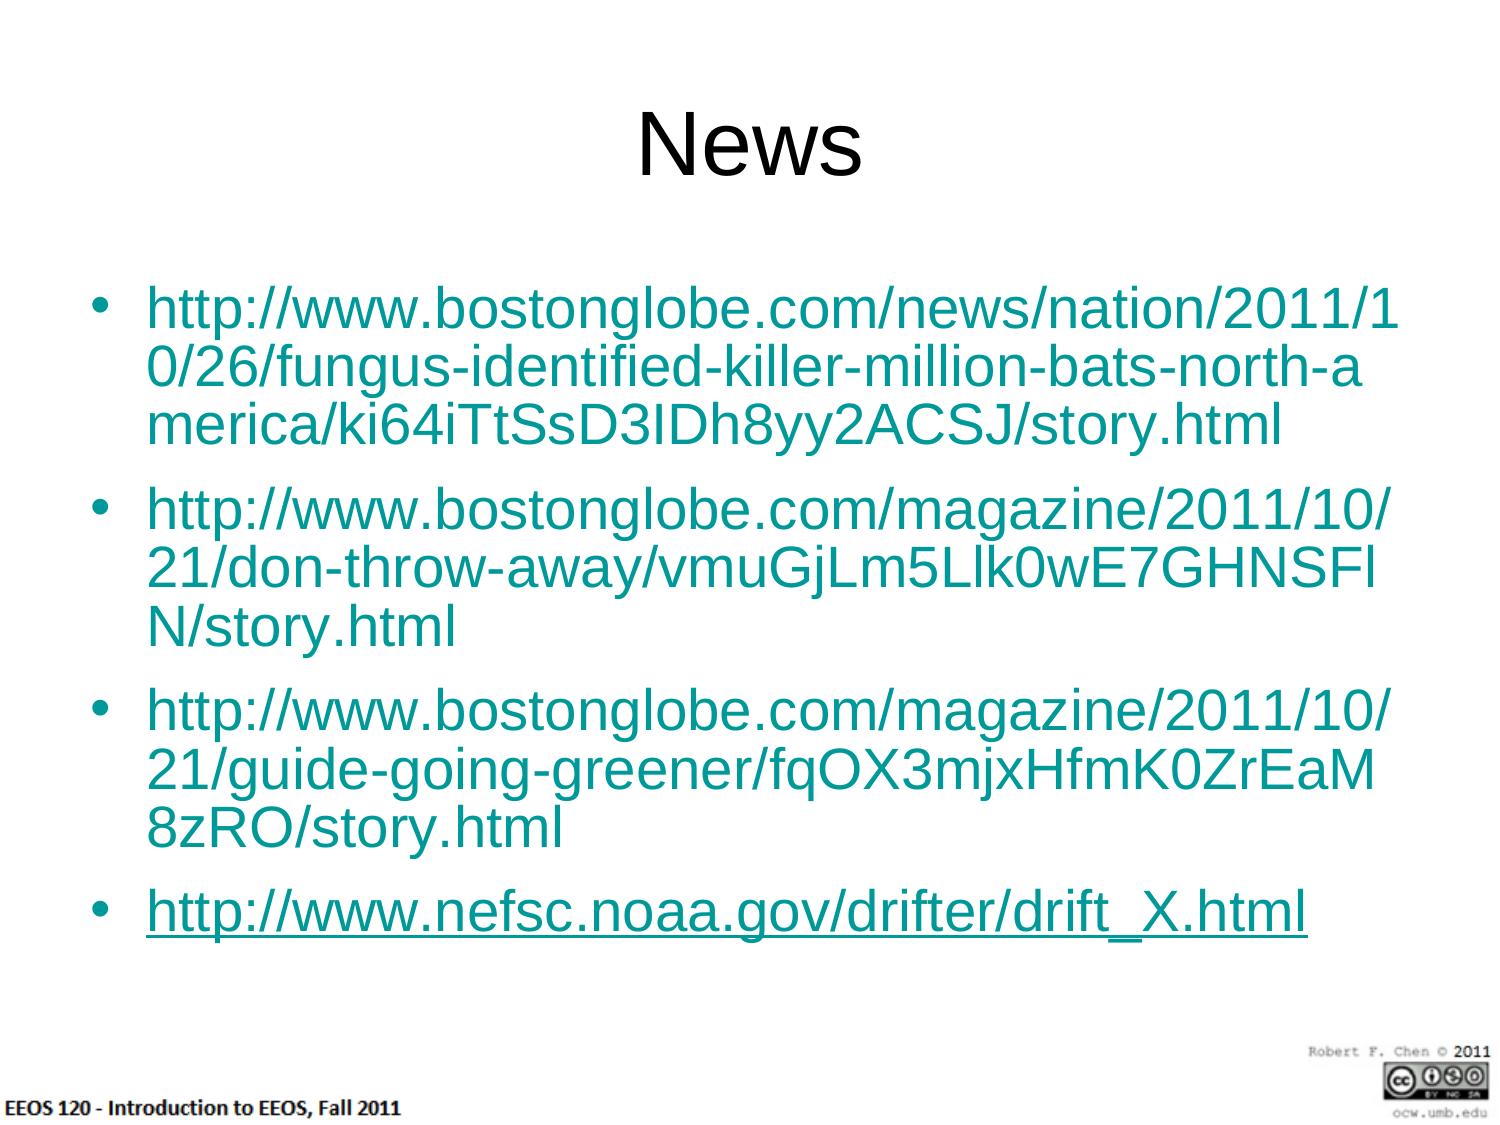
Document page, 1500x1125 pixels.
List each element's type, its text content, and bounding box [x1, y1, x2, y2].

picture [1301, 1040, 1500, 1125]
list http://www.bostonglobe.com/news/nation/2011/10/26/fungus-identified-killer-million-bats-north-america/ki64iTtSsD3IDh8yy2ACSJ/story.html http://www.bostonglobe.com/magazine/2011/10/21/don-throw-away/vmuGjLm5Llk0wE7GHNSFlN/story.html http://www.bostonglobe.com/magazine/2011/10/21/guide-going-greener/fqOX3mjxHfmK0ZrEaM8zRO/story.html http://www.nefsc.noaa.gov/drifter/drift_X.html [75, 262, 1426, 1006]
title News [75, 45, 1426, 233]
picture [0, 1090, 406, 1125]
